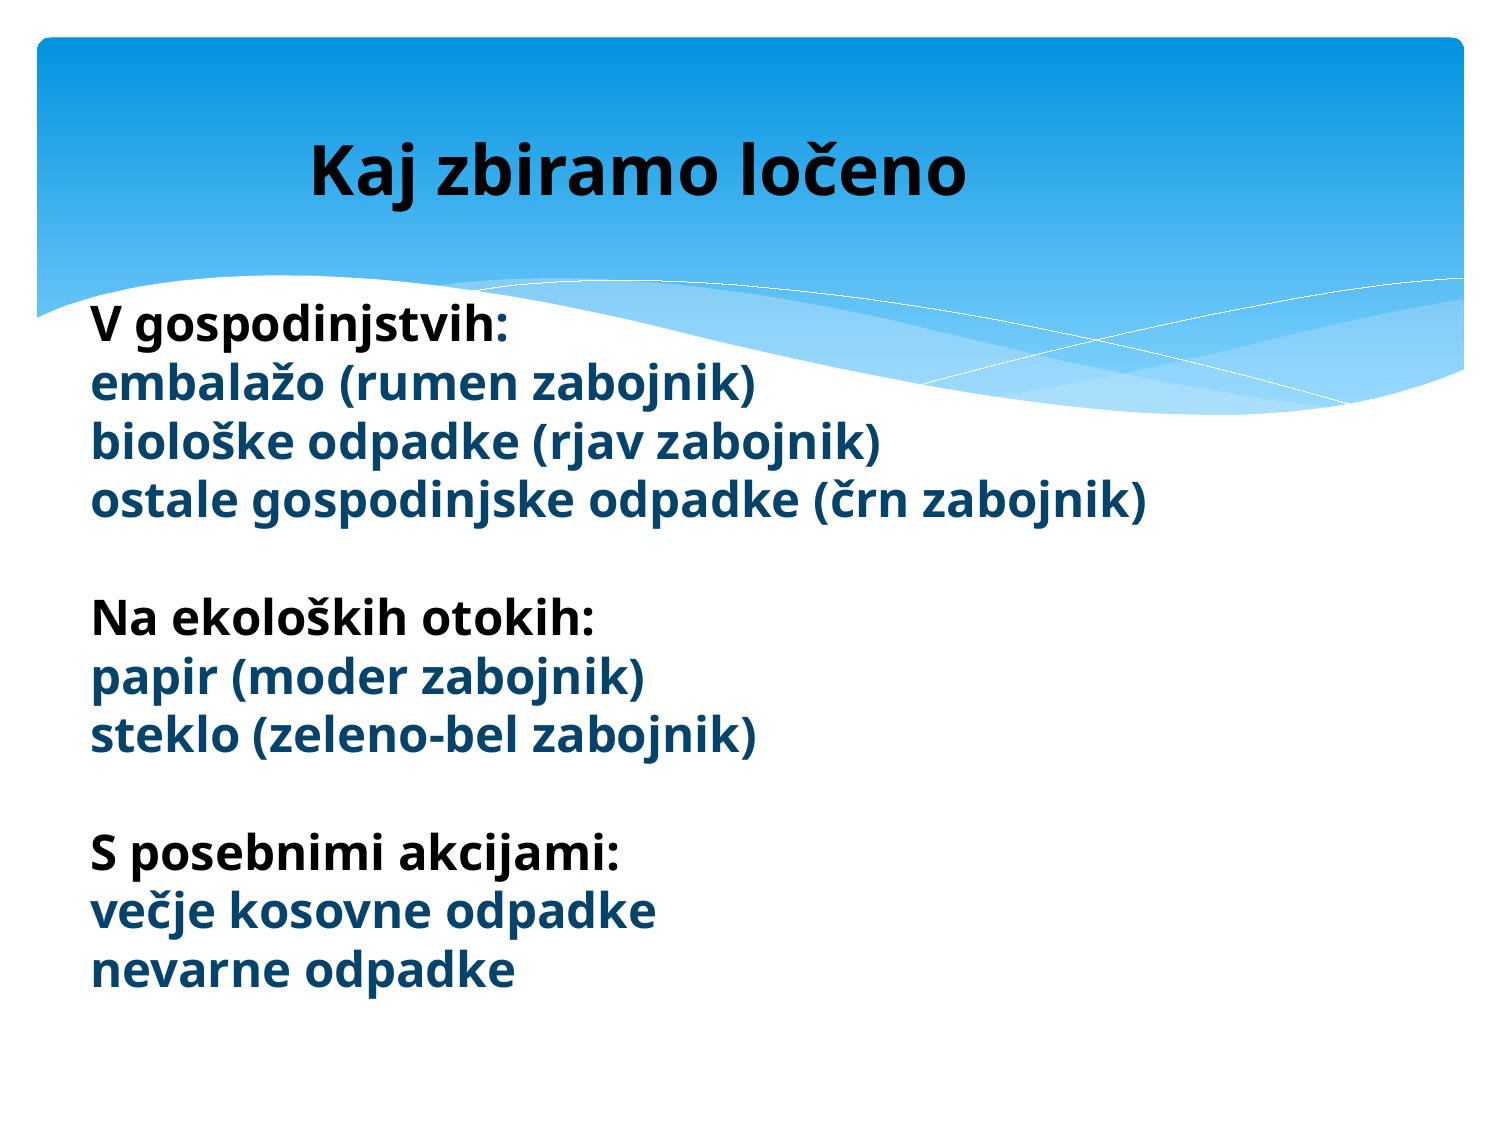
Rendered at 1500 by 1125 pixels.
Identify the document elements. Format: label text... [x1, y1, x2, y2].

title Kaj zbiramo ločeno V gospodinjstvih: embalažo (rumen zabojnik) biološke odpadke (rjav zabojnik) ostale gospodinjske odpadke (črn zabojnik) Na ekoloških otokih: papir (moder zabojnik) steklo (zeleno-bel zabojnik) S posebnimi akcijami: večje kosovne odpadke nevarne odpadke [75, 31, 1425, 1035]
